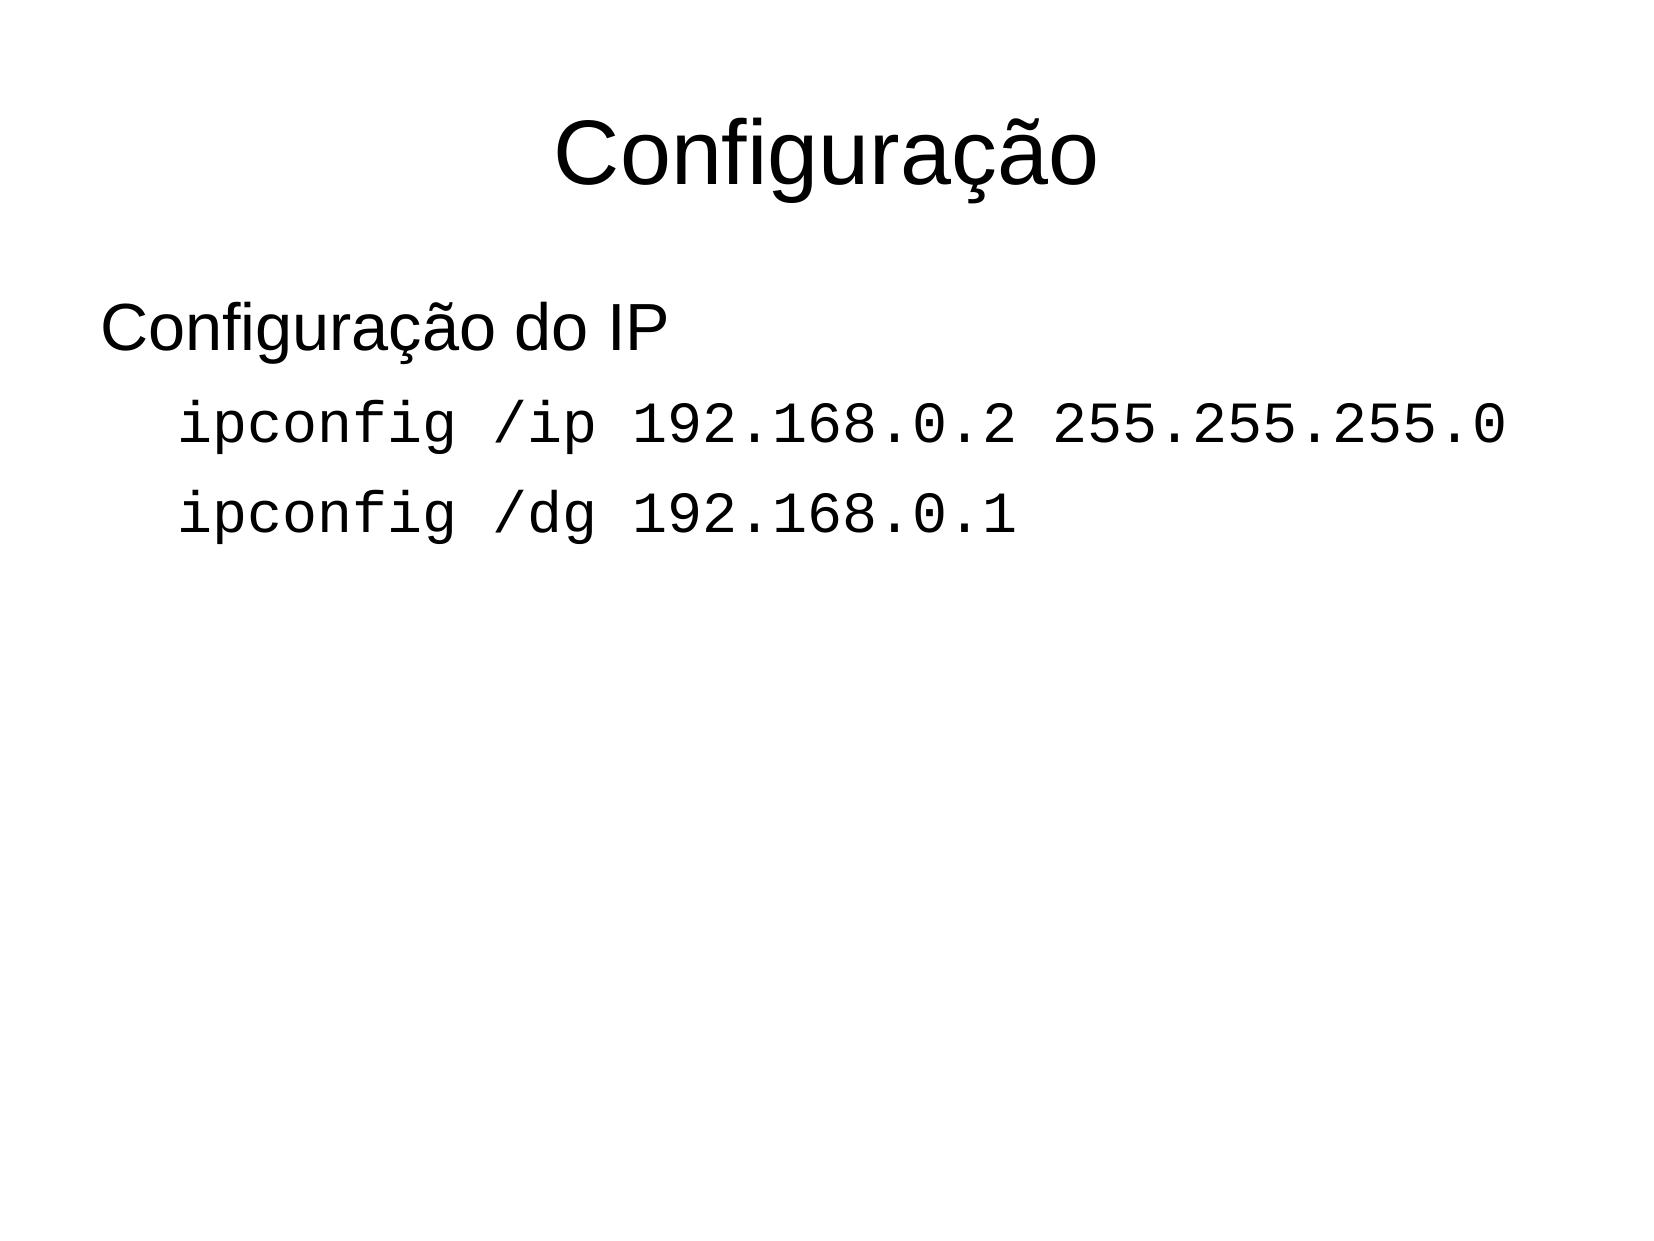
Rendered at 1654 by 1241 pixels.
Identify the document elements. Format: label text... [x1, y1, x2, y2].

list Configuração do IP ipconfig /ip 192.168.0.2 255.255.255.0 ipconfig /dg 192.168.0.1 [82, 290, 1571, 1094]
title Configuração [82, 56, 1571, 250]
